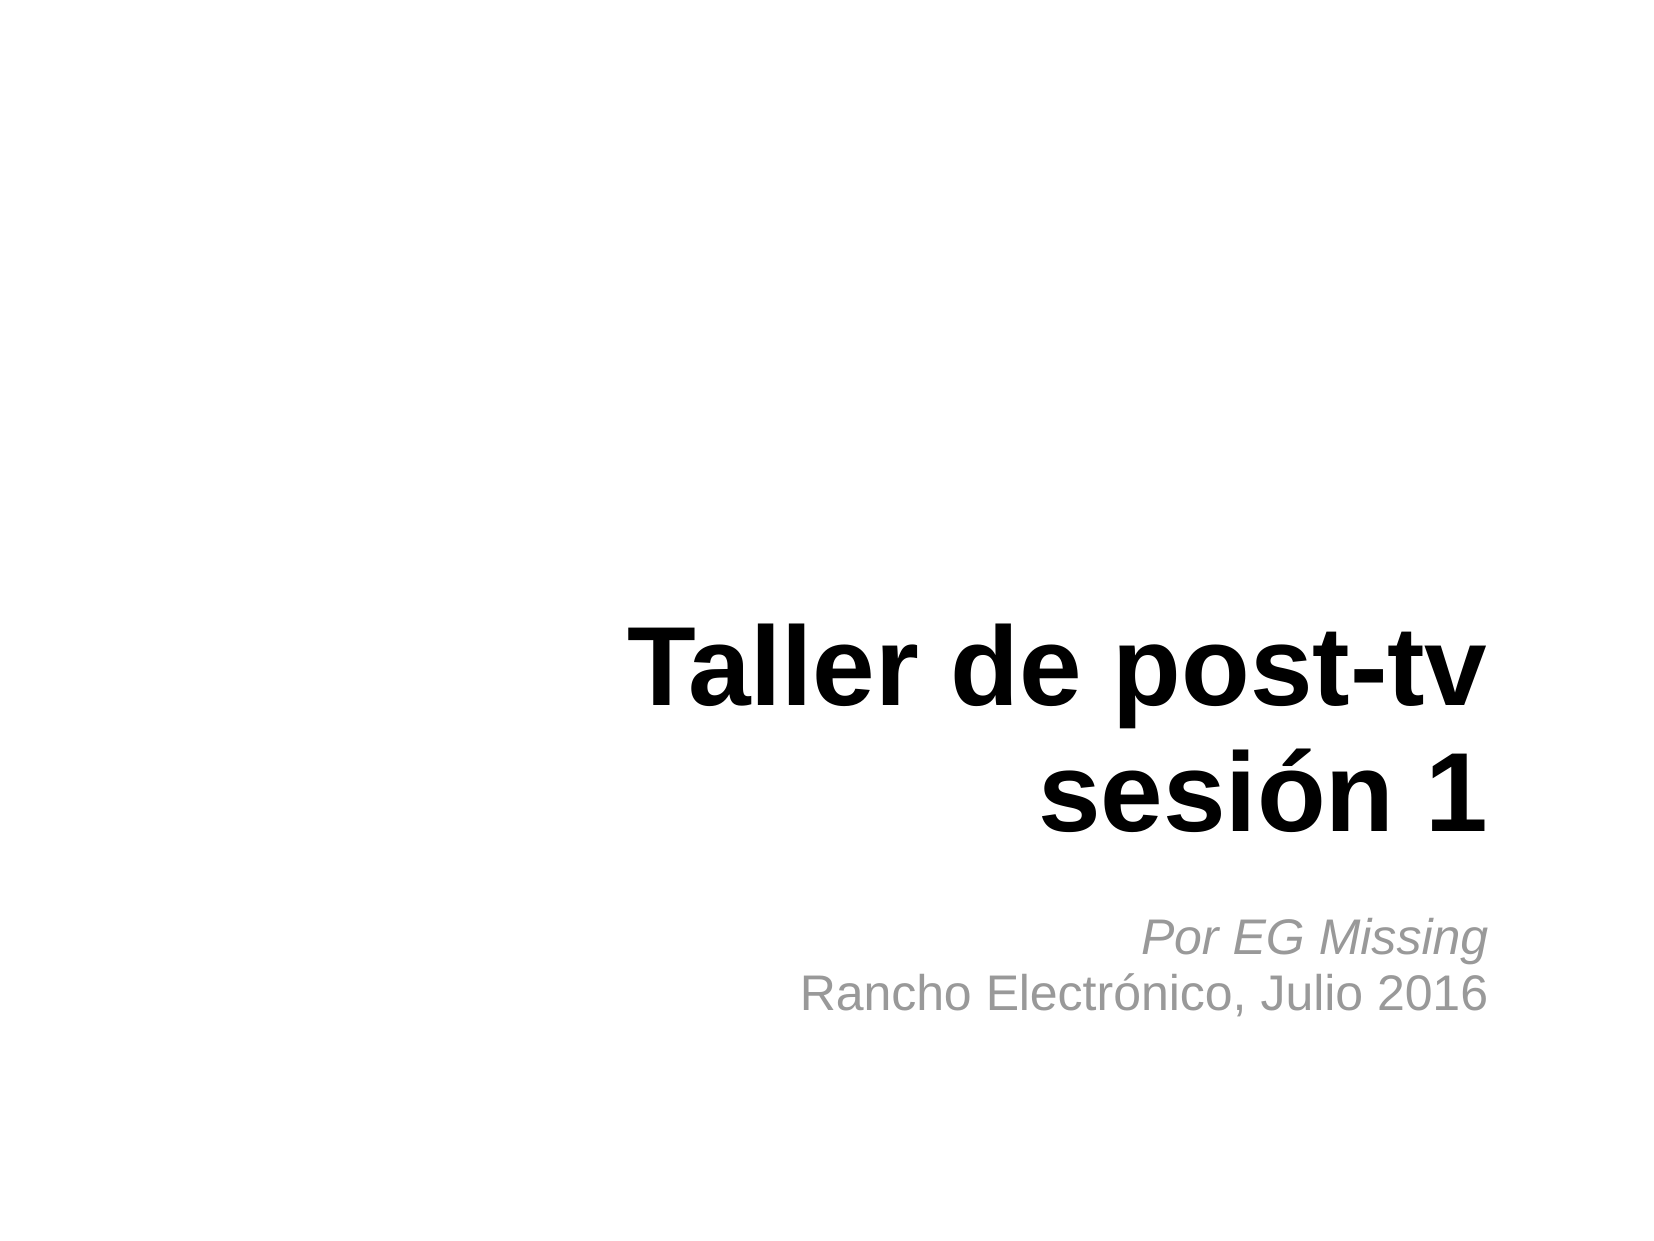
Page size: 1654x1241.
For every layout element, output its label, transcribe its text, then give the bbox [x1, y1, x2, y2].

text_box Por EG Missing Rancho Electrónico, Julio 2016 [82, 820, 1489, 1110]
title Taller de post-tv sesión 1 [248, 604, 1489, 820]
